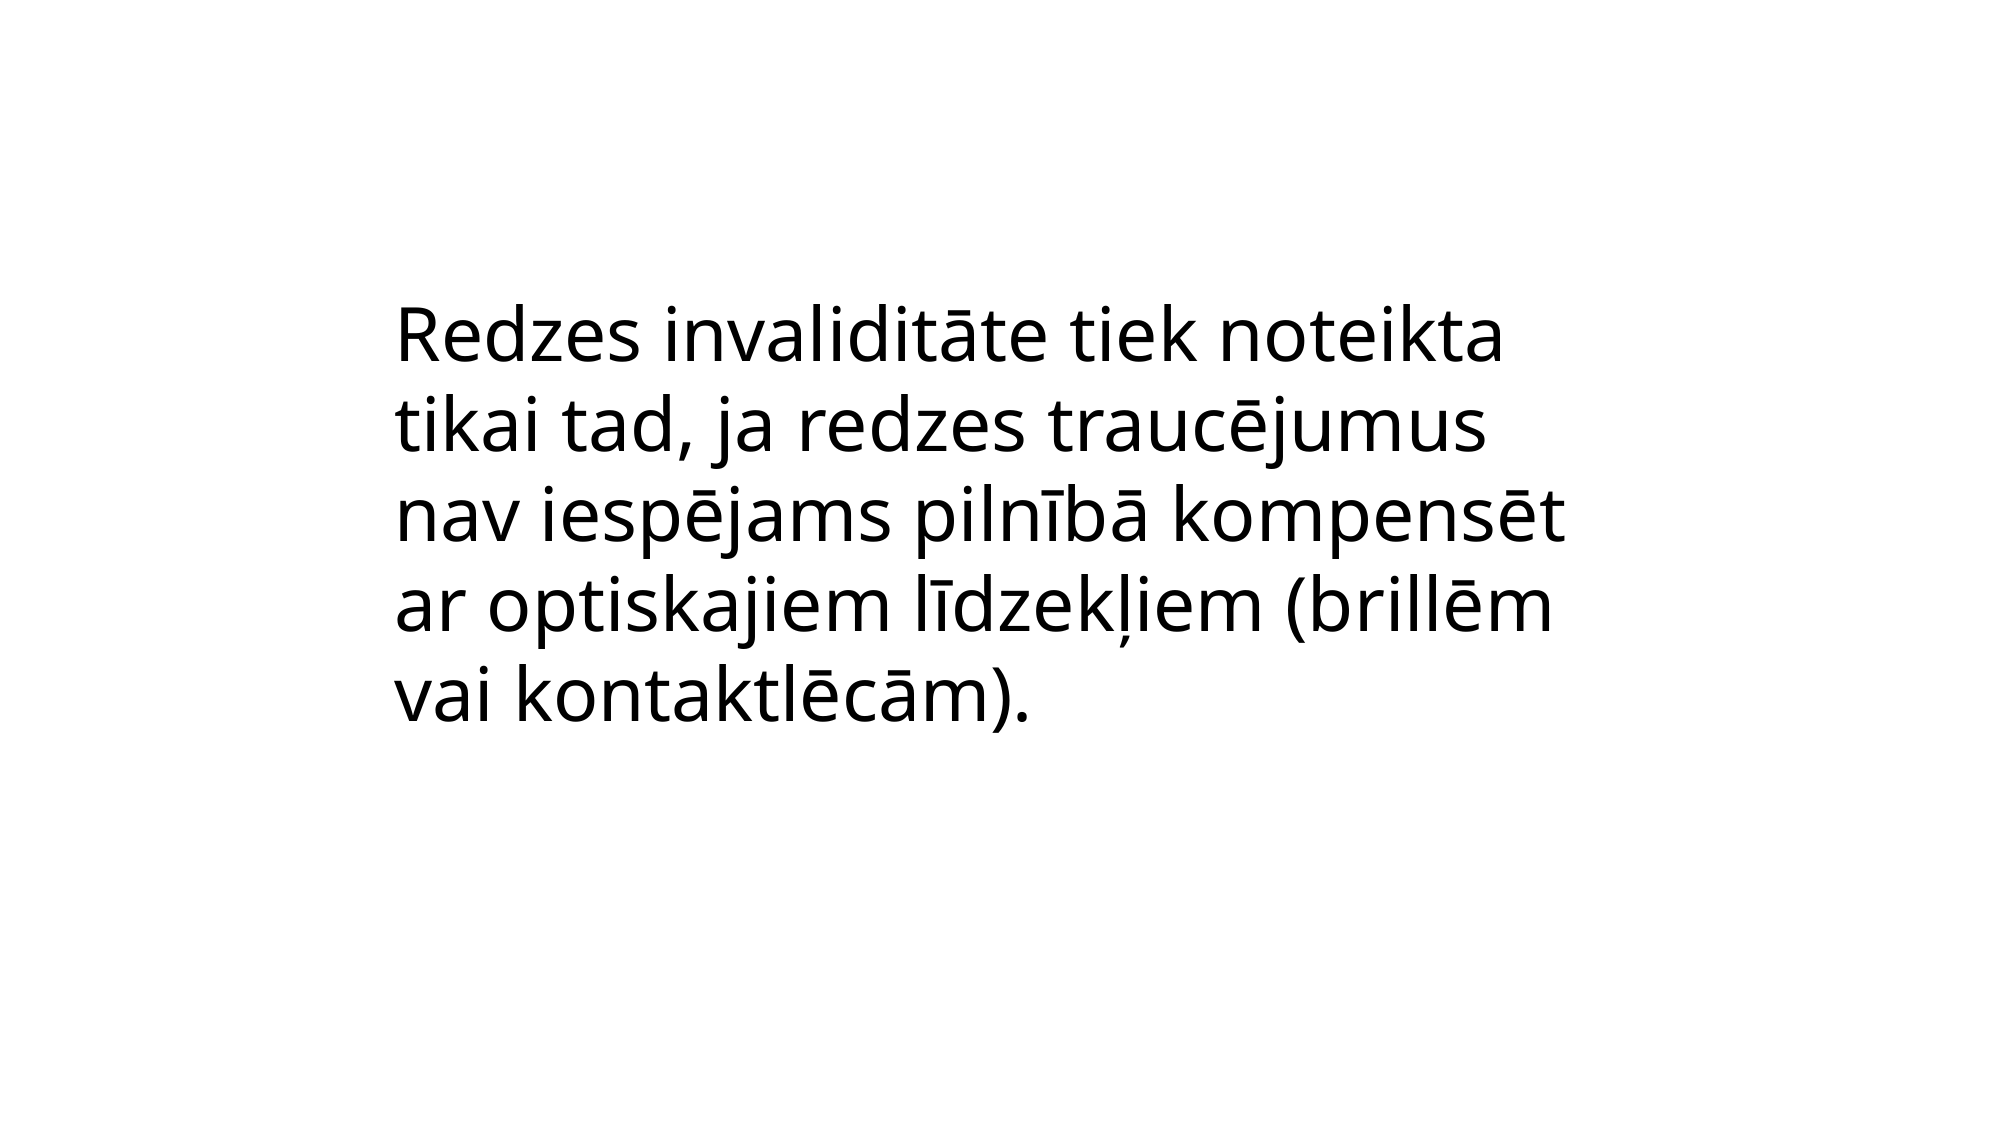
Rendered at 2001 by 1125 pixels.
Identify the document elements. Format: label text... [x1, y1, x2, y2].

text_box Redzes invaliditāte tiek noteikta tikai tad, ja redzes traucējumus nav iespējams pilnībā kompensēt ar optiskajiem līdzekļiem (brillēm vai kontaktlēcām). [379, 278, 1621, 749]
